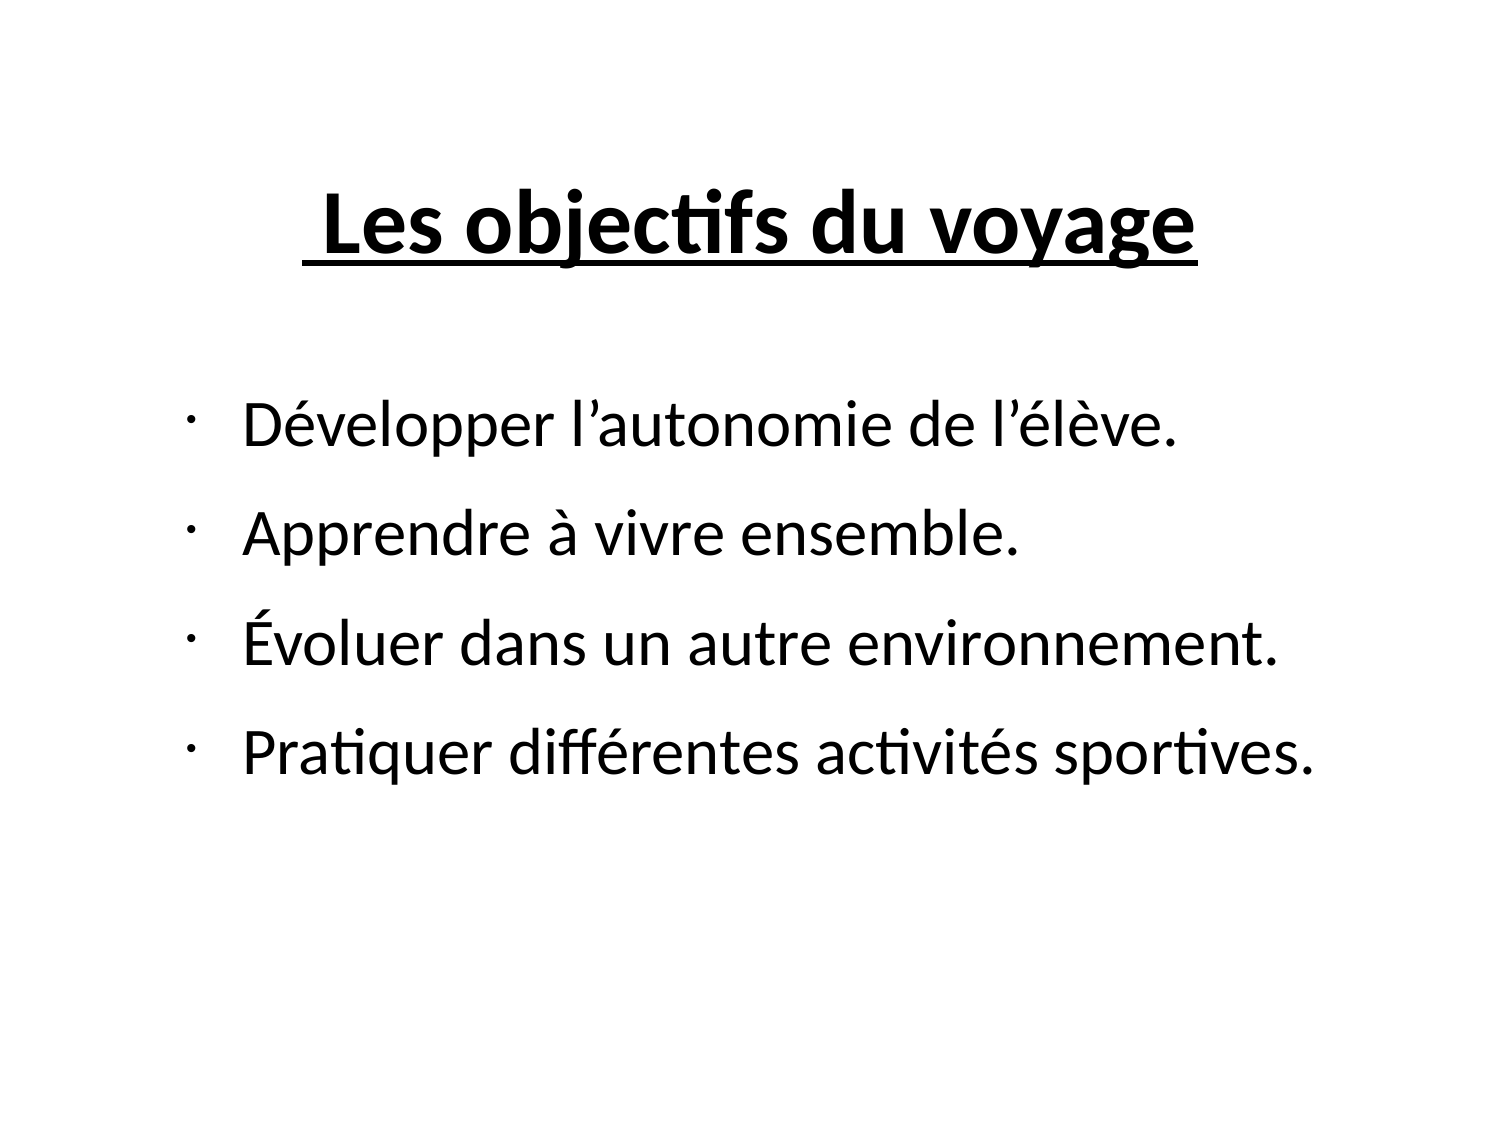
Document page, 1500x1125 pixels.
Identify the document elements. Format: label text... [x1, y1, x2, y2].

list Développer l’autonomie de l’élève. Apprendre à vivre ensemble. Évoluer dans un autre environnement. Pratiquer différentes activités sportives. [171, 262, 1425, 1005]
title Les objectifs du voyage [75, 45, 1425, 233]
